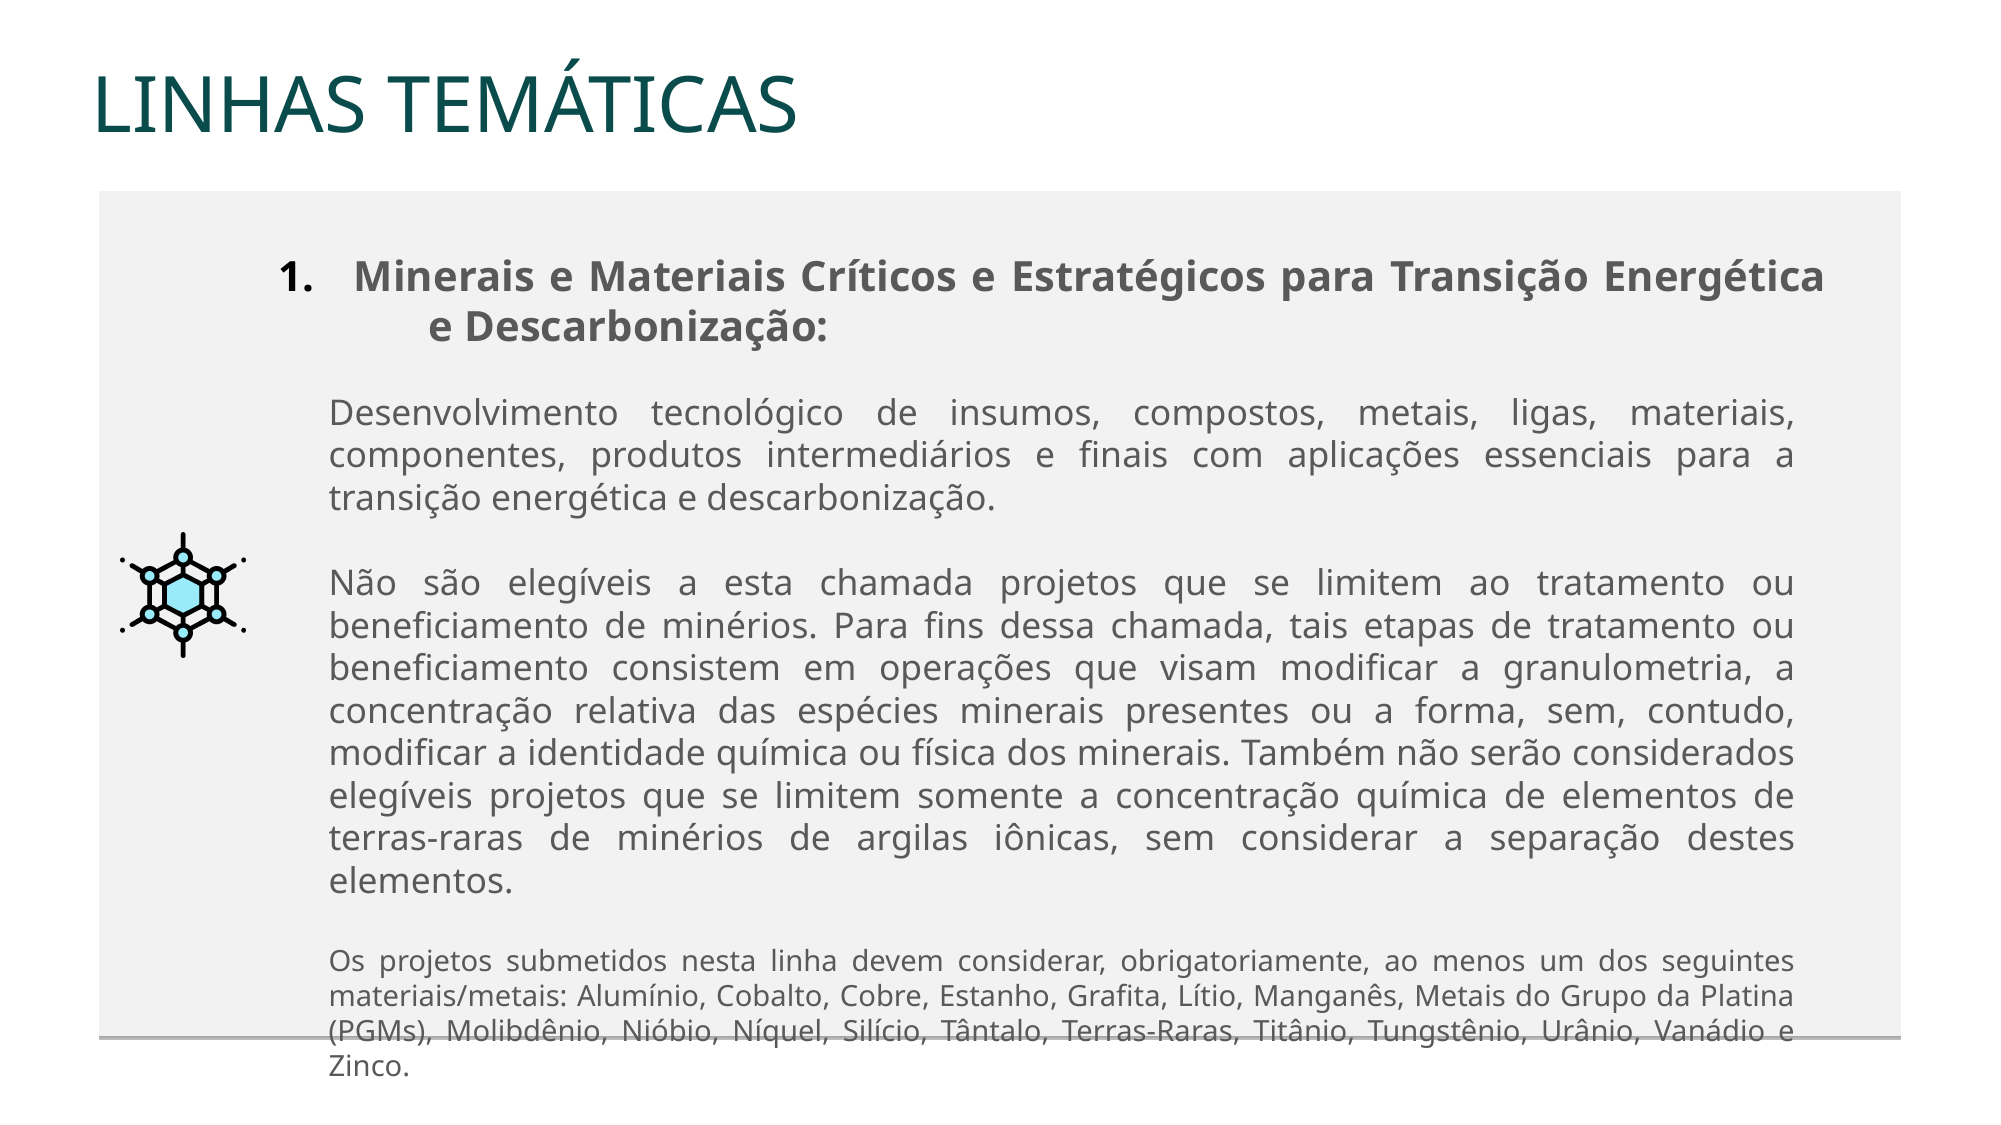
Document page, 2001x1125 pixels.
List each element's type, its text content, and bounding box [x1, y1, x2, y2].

text_box [450, 1024, 455, 1036]
text_box [871, 1019, 1018, 1036]
text_box [737, 1024, 745, 1036]
text_box [1482, 1027, 1490, 1036]
text_box [906, 1027, 915, 1036]
text_box [766, 1027, 775, 1036]
text_box [510, 1019, 536, 1036]
text_box [976, 1027, 984, 1036]
text_box [626, 1024, 634, 1036]
text_box [1333, 1027, 1342, 1036]
text_box [1782, 1027, 1790, 1032]
text_box [802, 1027, 810, 1032]
text_box [538, 1019, 670, 1036]
text_box [99, 191, 1901, 1036]
text_box [673, 1027, 682, 1036]
text_box [527, 1027, 536, 1036]
text_box [1506, 1027, 1515, 1036]
text_box [1726, 1027, 1735, 1036]
text_box [1692, 1027, 1700, 1036]
text_box [819, 1019, 868, 1036]
text_box [655, 1027, 664, 1036]
text_box [1751, 1027, 1760, 1036]
text_box Desenvolvimento tecnológico de insumos, compostos, metais, ligas, materiais, componentes, produtos intermediários e finais com aplicações essenciais para a transição energética e descarbonização. Não são elegíveis a esta chamada projetos que se limitem ao tratamento ou beneficiamento de minérios. Para fins dessa chamada, tais etapas de tratamento ou beneficiamento consistem em operações que visam modificar a granulometria, a concentração relativa das espécies minerais presentes ou a forma, sem, contudo, modificar a identidade química ou física dos minerais. Também não serão considerados elegíveis projetos que se limitem somente a concentração química de elementos de terras-raras de minérios de argilas iônicas, sem considerar a separação destes elementos. Os projetos submetidos nesta linha devem considerar, obrigatoriamente, ao menos um dos seguintes materiais/metais: Alumínio, Cobalto, Cobre, Estanho, Grafita, Lítio, Manganês, Metais do Grupo da Platina (PGMs), Molibdênio, Nióbio, Níquel, Silício, Tântalo, Terras-Raras, Titânio, Tungstênio, Urânio, Vanádio e Zinco. [313, 382, 1817, 1019]
text_box [673, 1019, 816, 1036]
text_box [1595, 1027, 1603, 1036]
text_box [510, 1027, 519, 1036]
text_box [1309, 1027, 1317, 1036]
text_box [698, 1027, 707, 1036]
text_box [495, 1019, 507, 1036]
text_box [476, 1027, 485, 1036]
text_box [1027, 1027, 1036, 1036]
text_box [342, 1022, 350, 1031]
text_box [381, 1024, 386, 1036]
text_box [1021, 1019, 1735, 1036]
text_box Minerais e Materiais Críticos e Estratégicos para Transição Energética e Descarbonização: [231, 241, 1842, 359]
text_box [545, 1027, 553, 1032]
text_box [1161, 1022, 1169, 1030]
text_box [392, 1024, 397, 1036]
text_box LINHAS TEMÁTICAS [71, 40, 1960, 163]
text_box [1464, 1027, 1472, 1032]
text_box [562, 1027, 570, 1036]
text_box [587, 1027, 596, 1036]
text_box [461, 1024, 466, 1036]
text_box [1405, 1027, 1413, 1036]
text_box [1619, 1027, 1628, 1036]
picture [120, 532, 246, 658]
text_box [1422, 1027, 1431, 1036]
text_box [1080, 1027, 1088, 1032]
